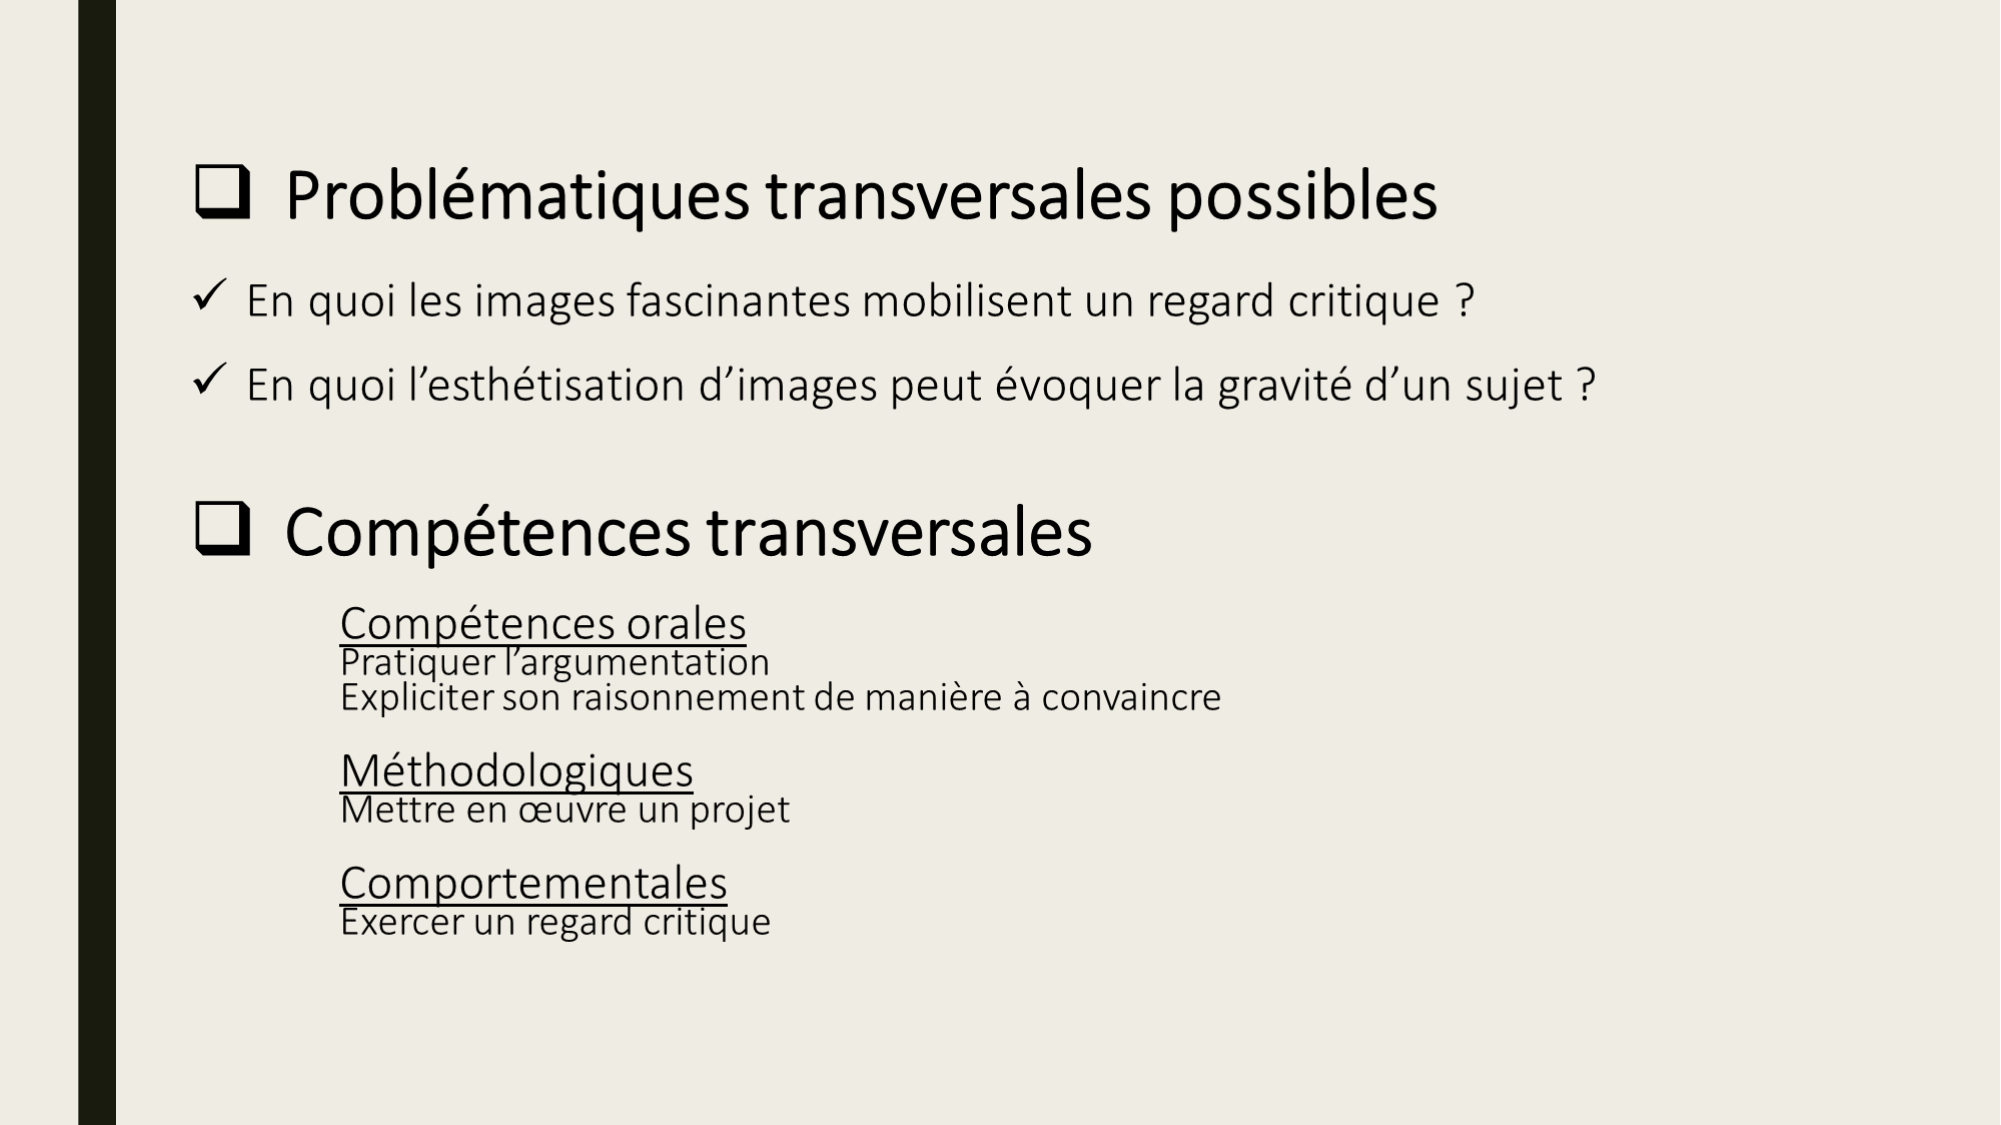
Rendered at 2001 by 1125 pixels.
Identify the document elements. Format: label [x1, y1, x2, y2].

picture [147, 99, 1853, 1026]
